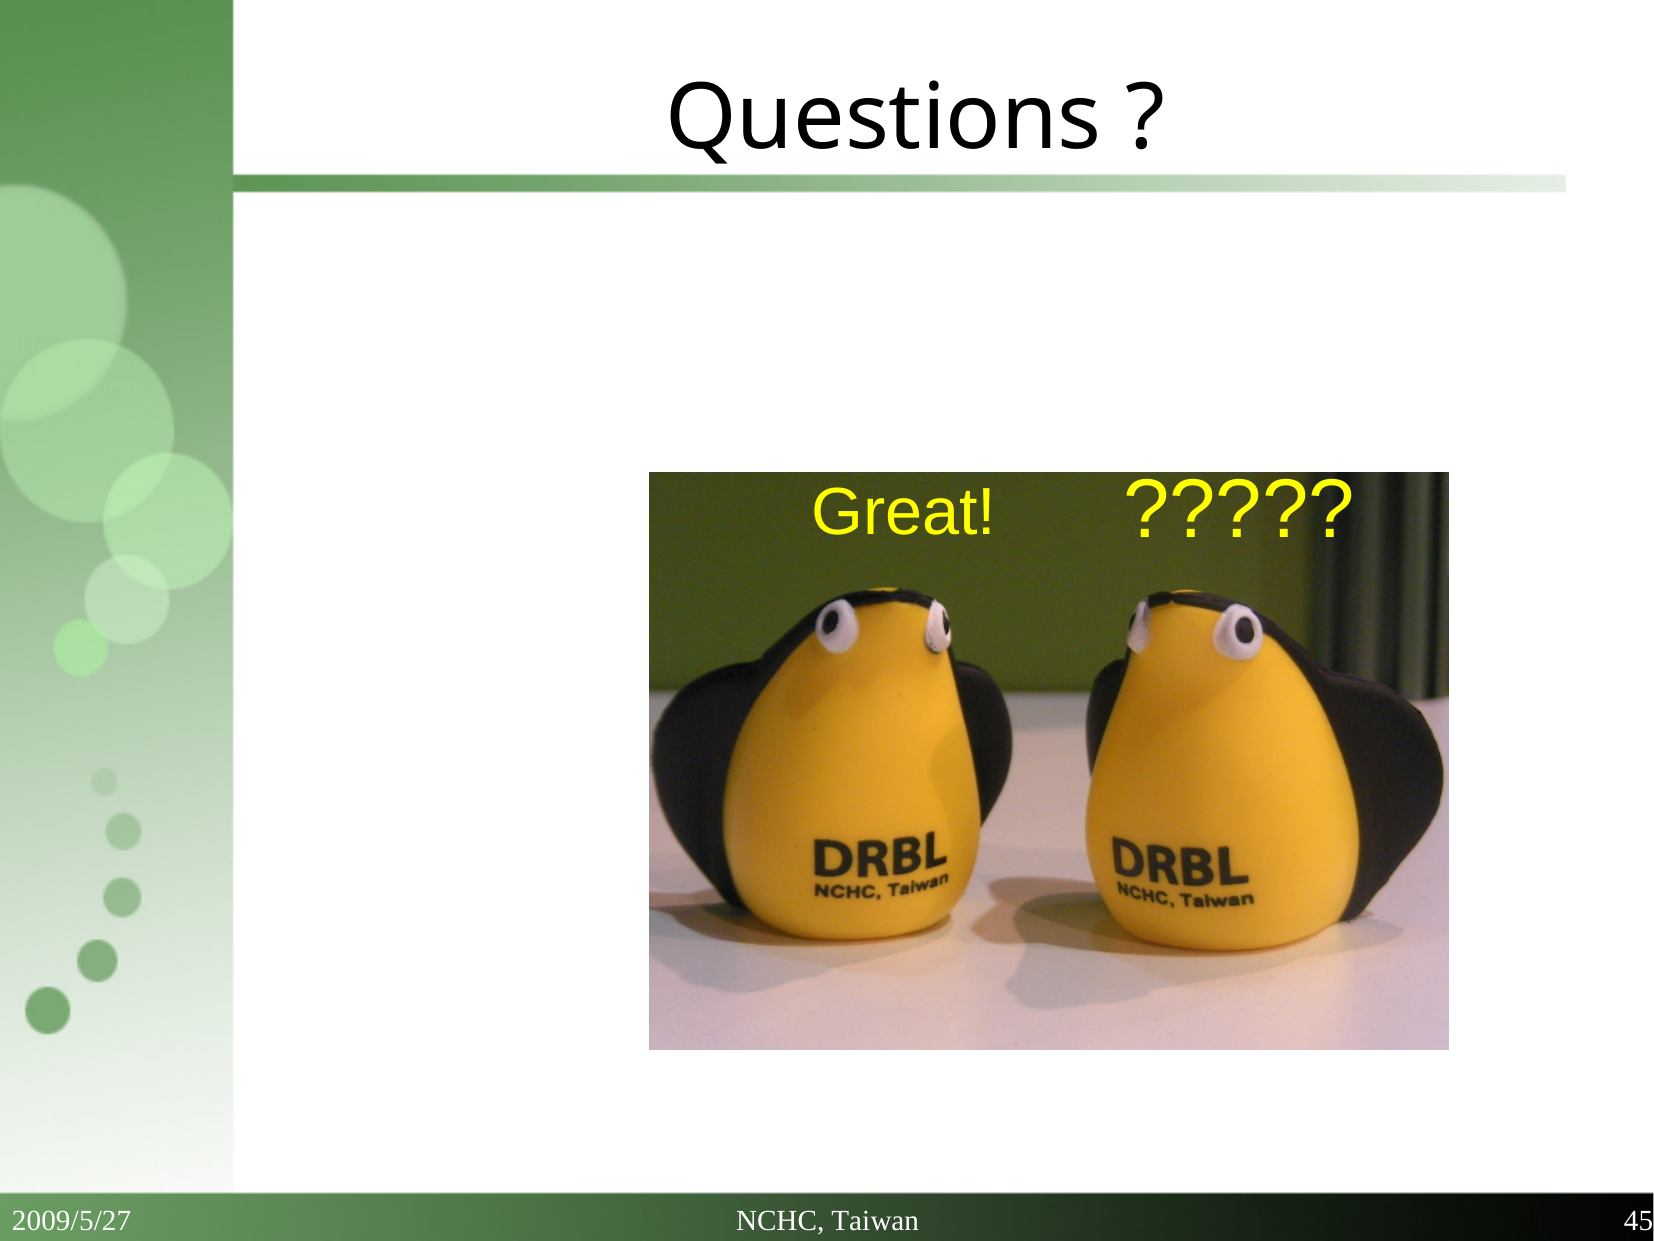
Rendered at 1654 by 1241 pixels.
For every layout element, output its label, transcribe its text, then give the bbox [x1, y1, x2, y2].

text_box Great! [796, 466, 1035, 566]
picture [0, 0, 1654, 1241]
text_box ????? [1108, 454, 1397, 574]
title Questions ? [236, 49, 1595, 178]
